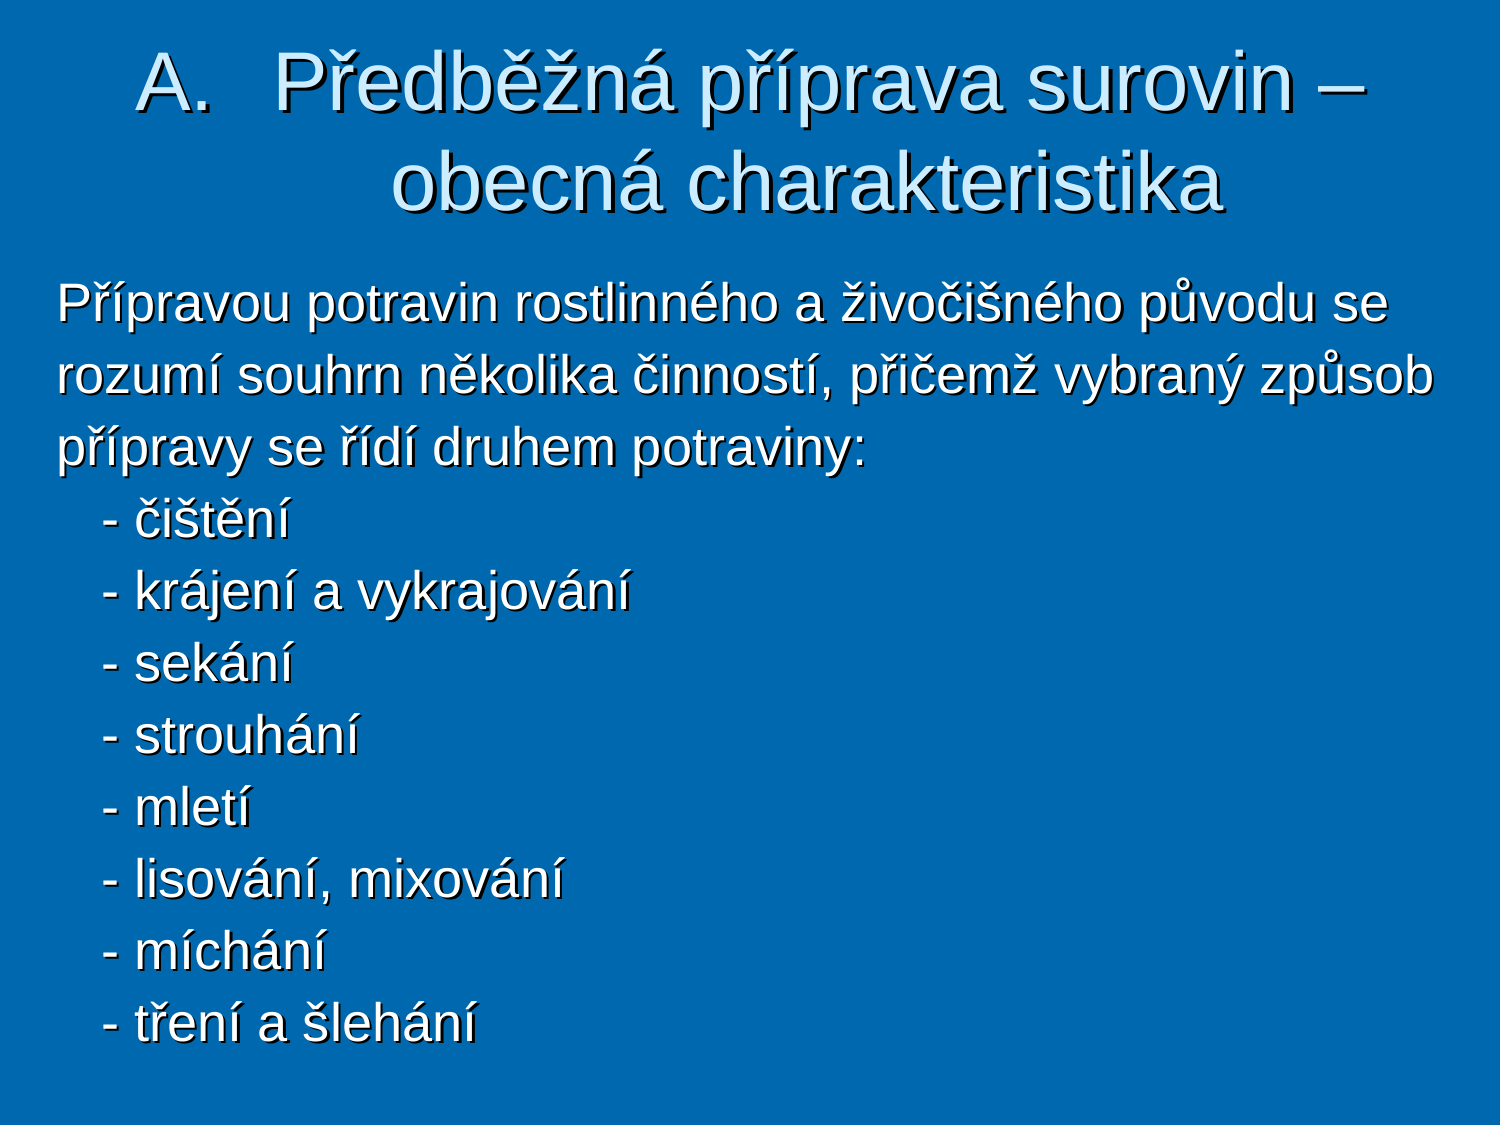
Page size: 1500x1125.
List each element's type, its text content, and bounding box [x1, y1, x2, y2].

title Předběžná příprava surovin – obecná charakteristika [75, 19, 1426, 235]
list Přípravou potravin rostlinného a živočišného původu se rozumí souhrn několika činností, přičemž vybraný způsob přípravy se řídí druhem potraviny: - čištění - krájení a vykrajování - sekání - strouhání - mletí - lisování, mixování - míchání - tření a šlehání [41, 267, 1459, 1061]
